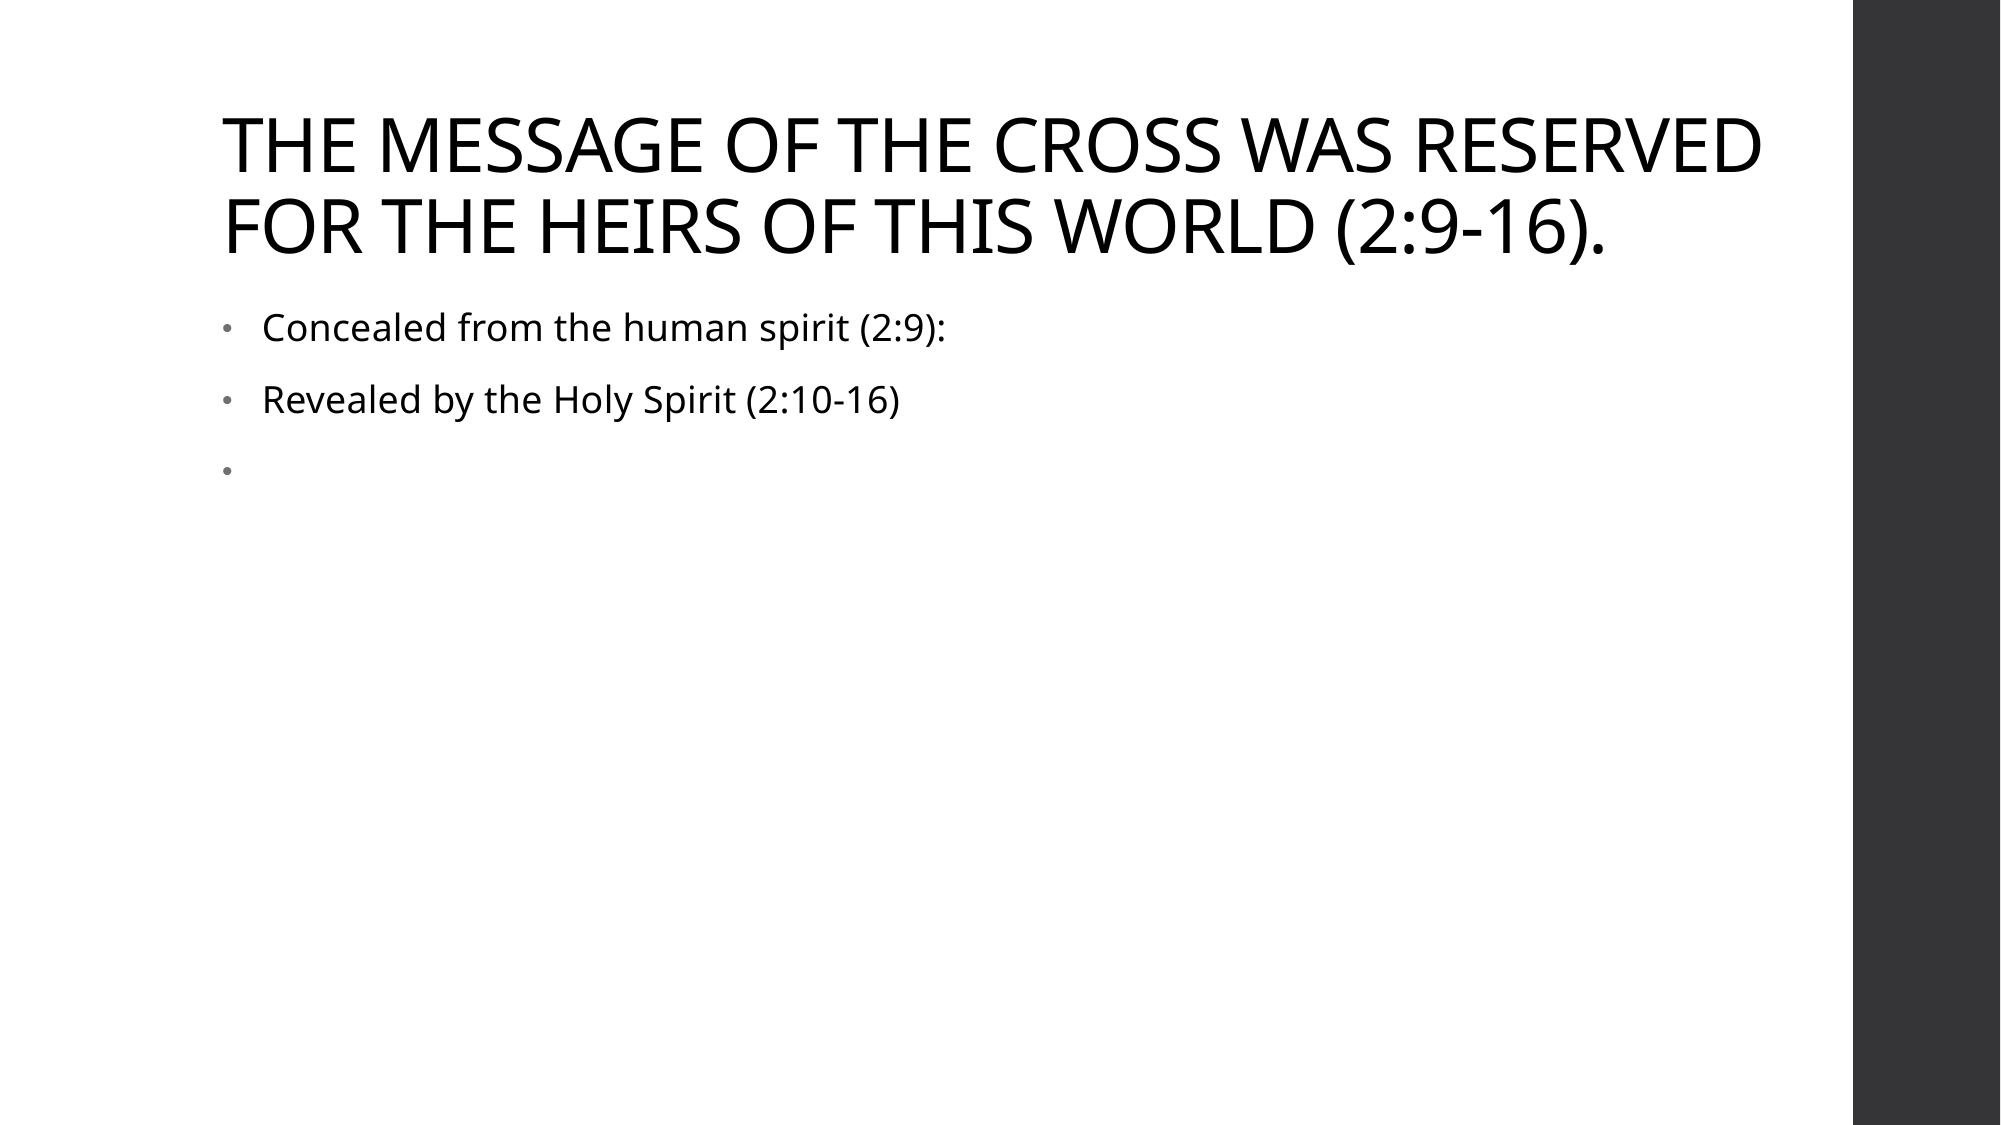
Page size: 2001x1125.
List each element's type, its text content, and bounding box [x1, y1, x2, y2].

title THE MESSAGE OF THE CROSS WAS RESERVED FOR THE HEIRS OF THIS WORLD (2:9-16). [206, 60, 1797, 278]
list Concealed from the human spirit (2:9): Revealed by the Holy Spirit (2:10-16) [206, 299, 1617, 1014]
